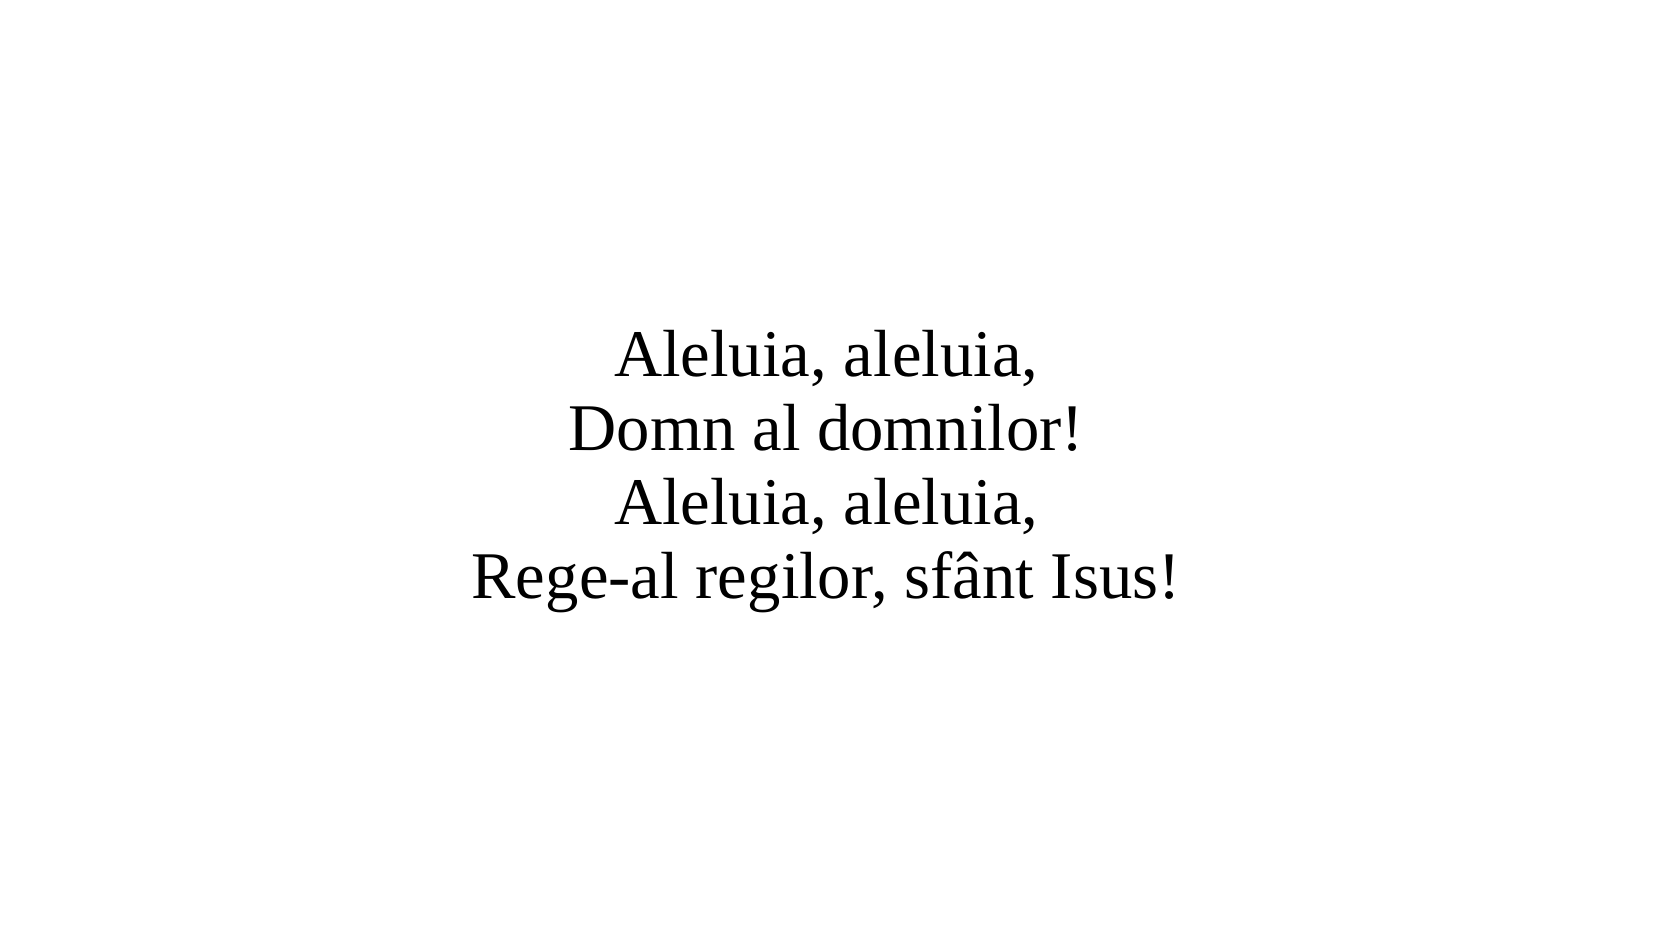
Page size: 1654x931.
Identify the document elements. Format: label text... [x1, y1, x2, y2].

subtitle Aleluia, aleluia, Domn al domnilor! Aleluia, aleluia, Rege-al regilor, sfânt Isus! [300, 150, 1354, 781]
